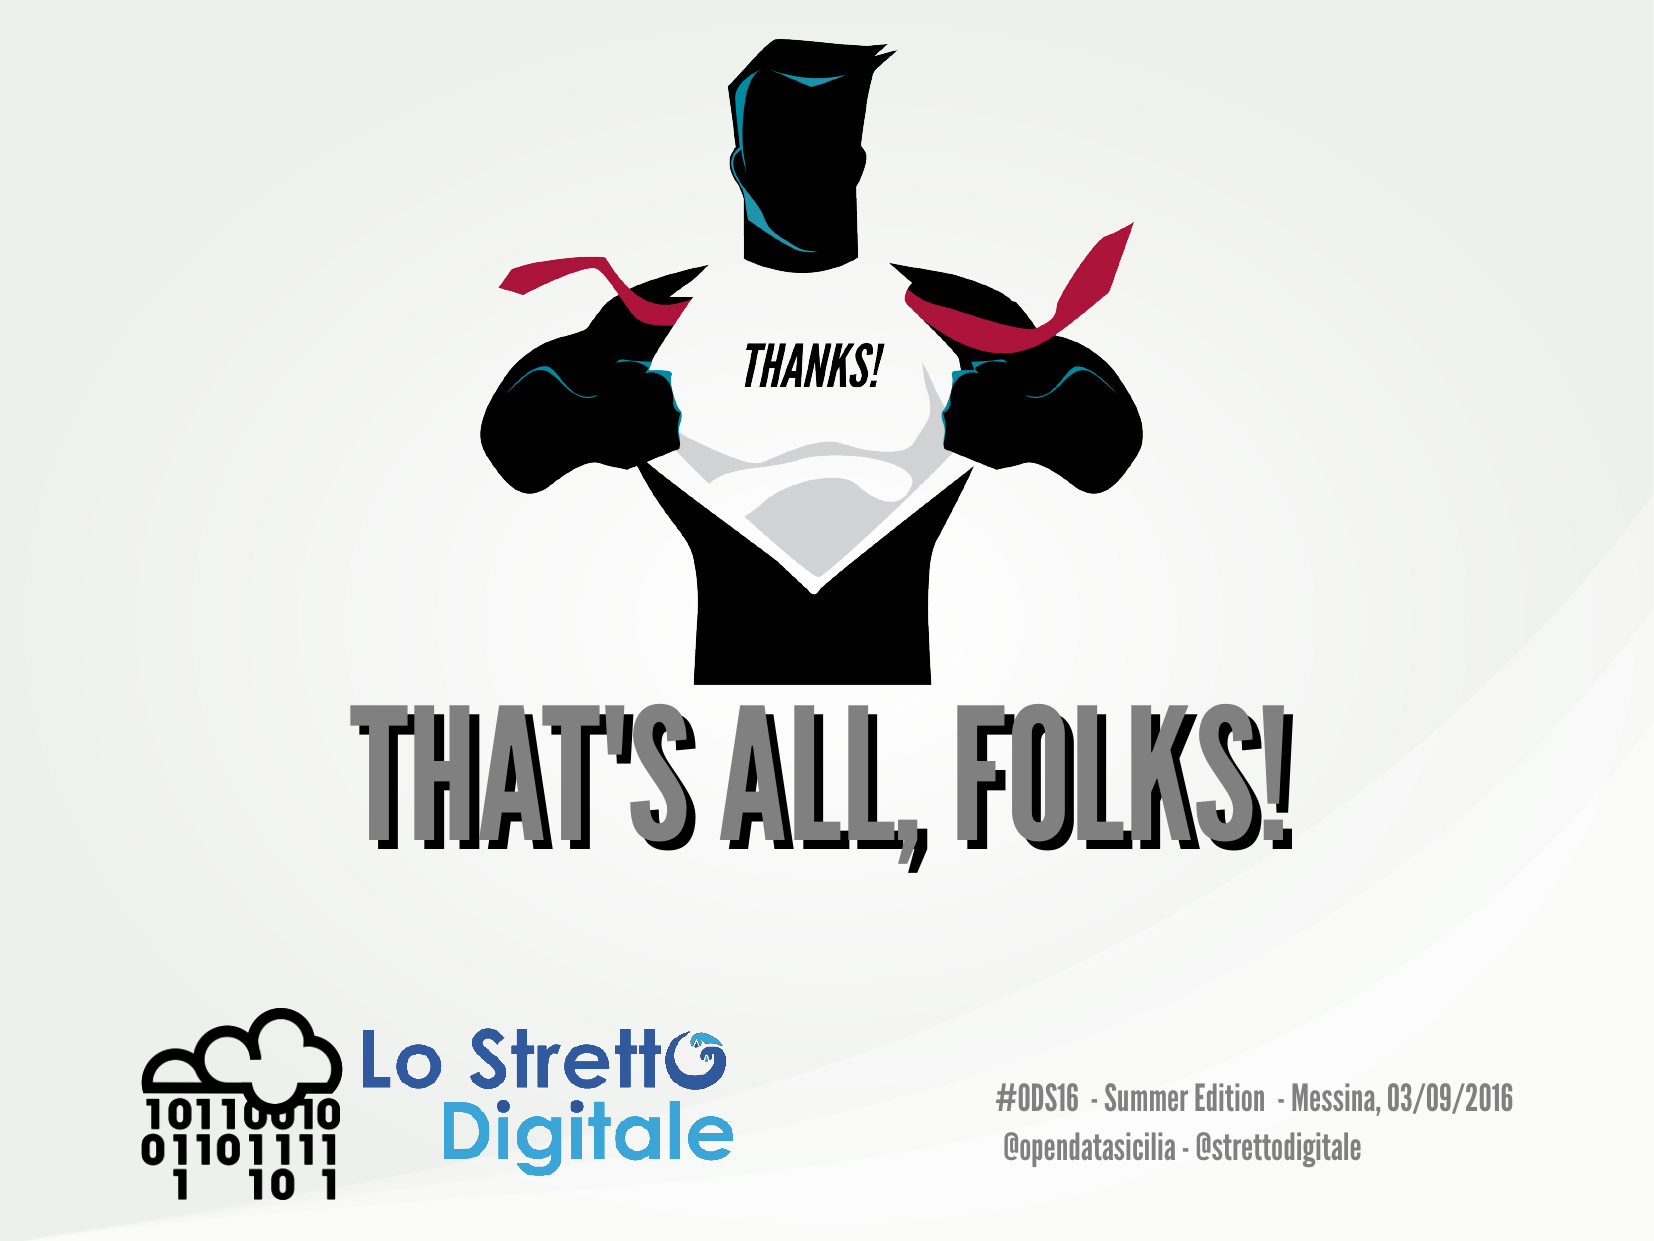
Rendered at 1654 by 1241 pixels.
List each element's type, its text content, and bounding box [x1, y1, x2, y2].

text_box #ODS16 - Summer Edition - Messina, 03/09/2016 [980, 1068, 1536, 1129]
text_box THAT'S ALL, FOLKS! [0, 661, 1642, 897]
picture [0, 0, 1654, 1241]
text_box @opendatasicilia - @strettodigitale [988, 1118, 1544, 1178]
